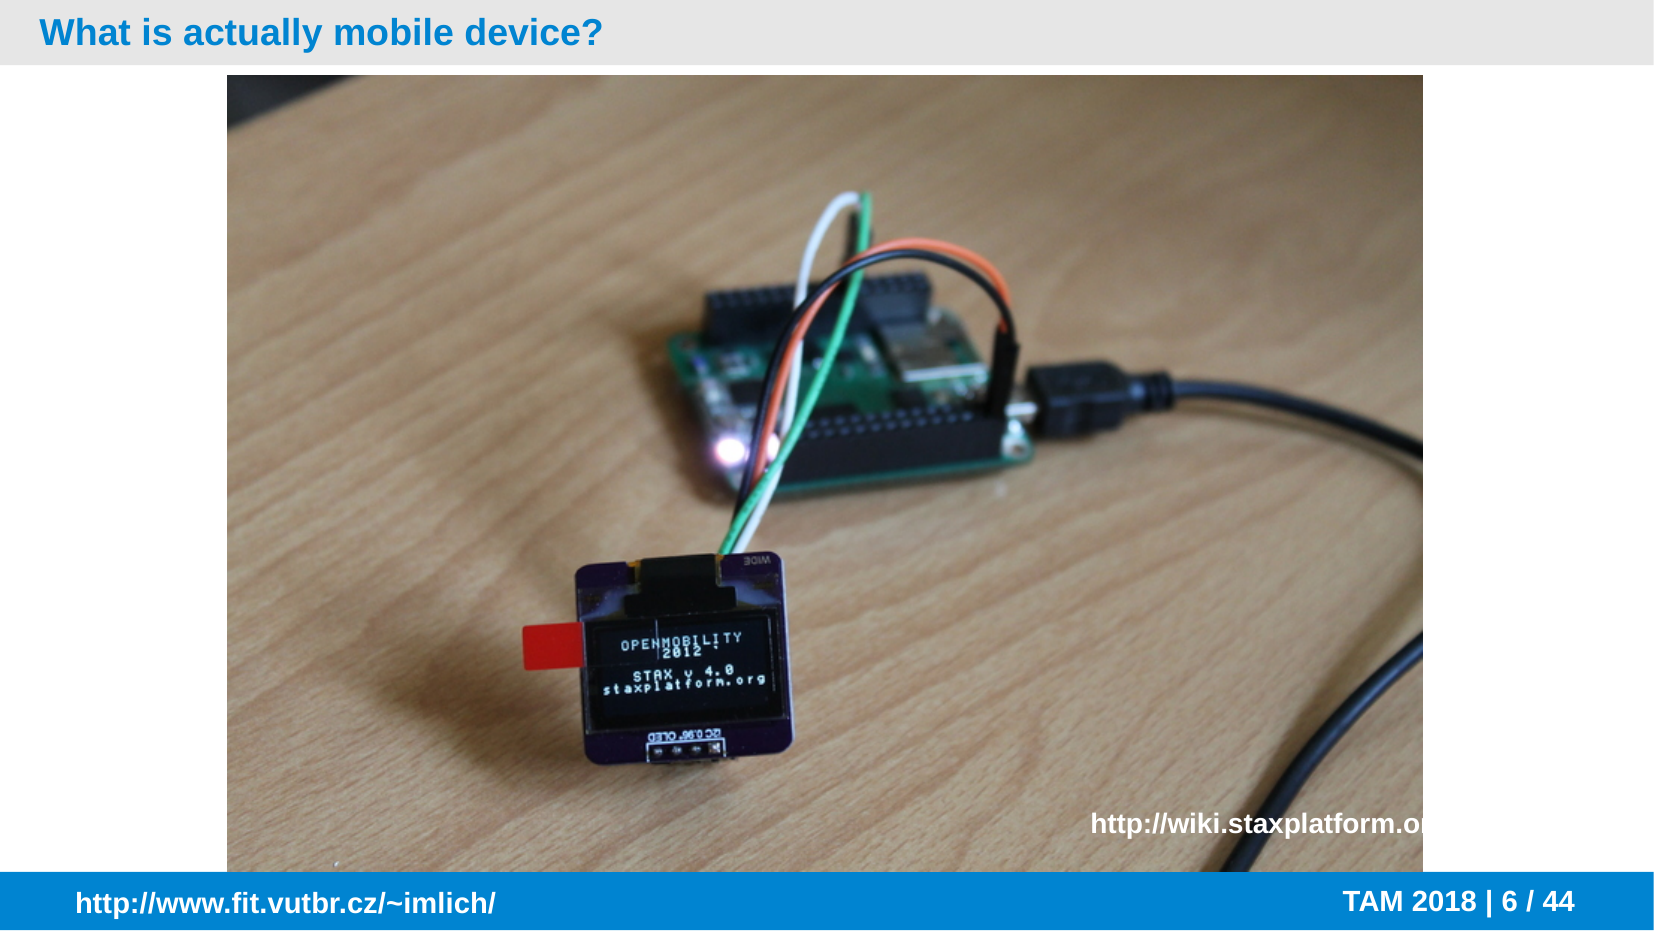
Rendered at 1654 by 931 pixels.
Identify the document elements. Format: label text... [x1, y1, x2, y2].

text_box http://wiki.staxplatform.org/ [1075, 801, 1598, 848]
title What is actually mobile device? [39, 4, 1615, 61]
picture [227, 75, 1423, 872]
